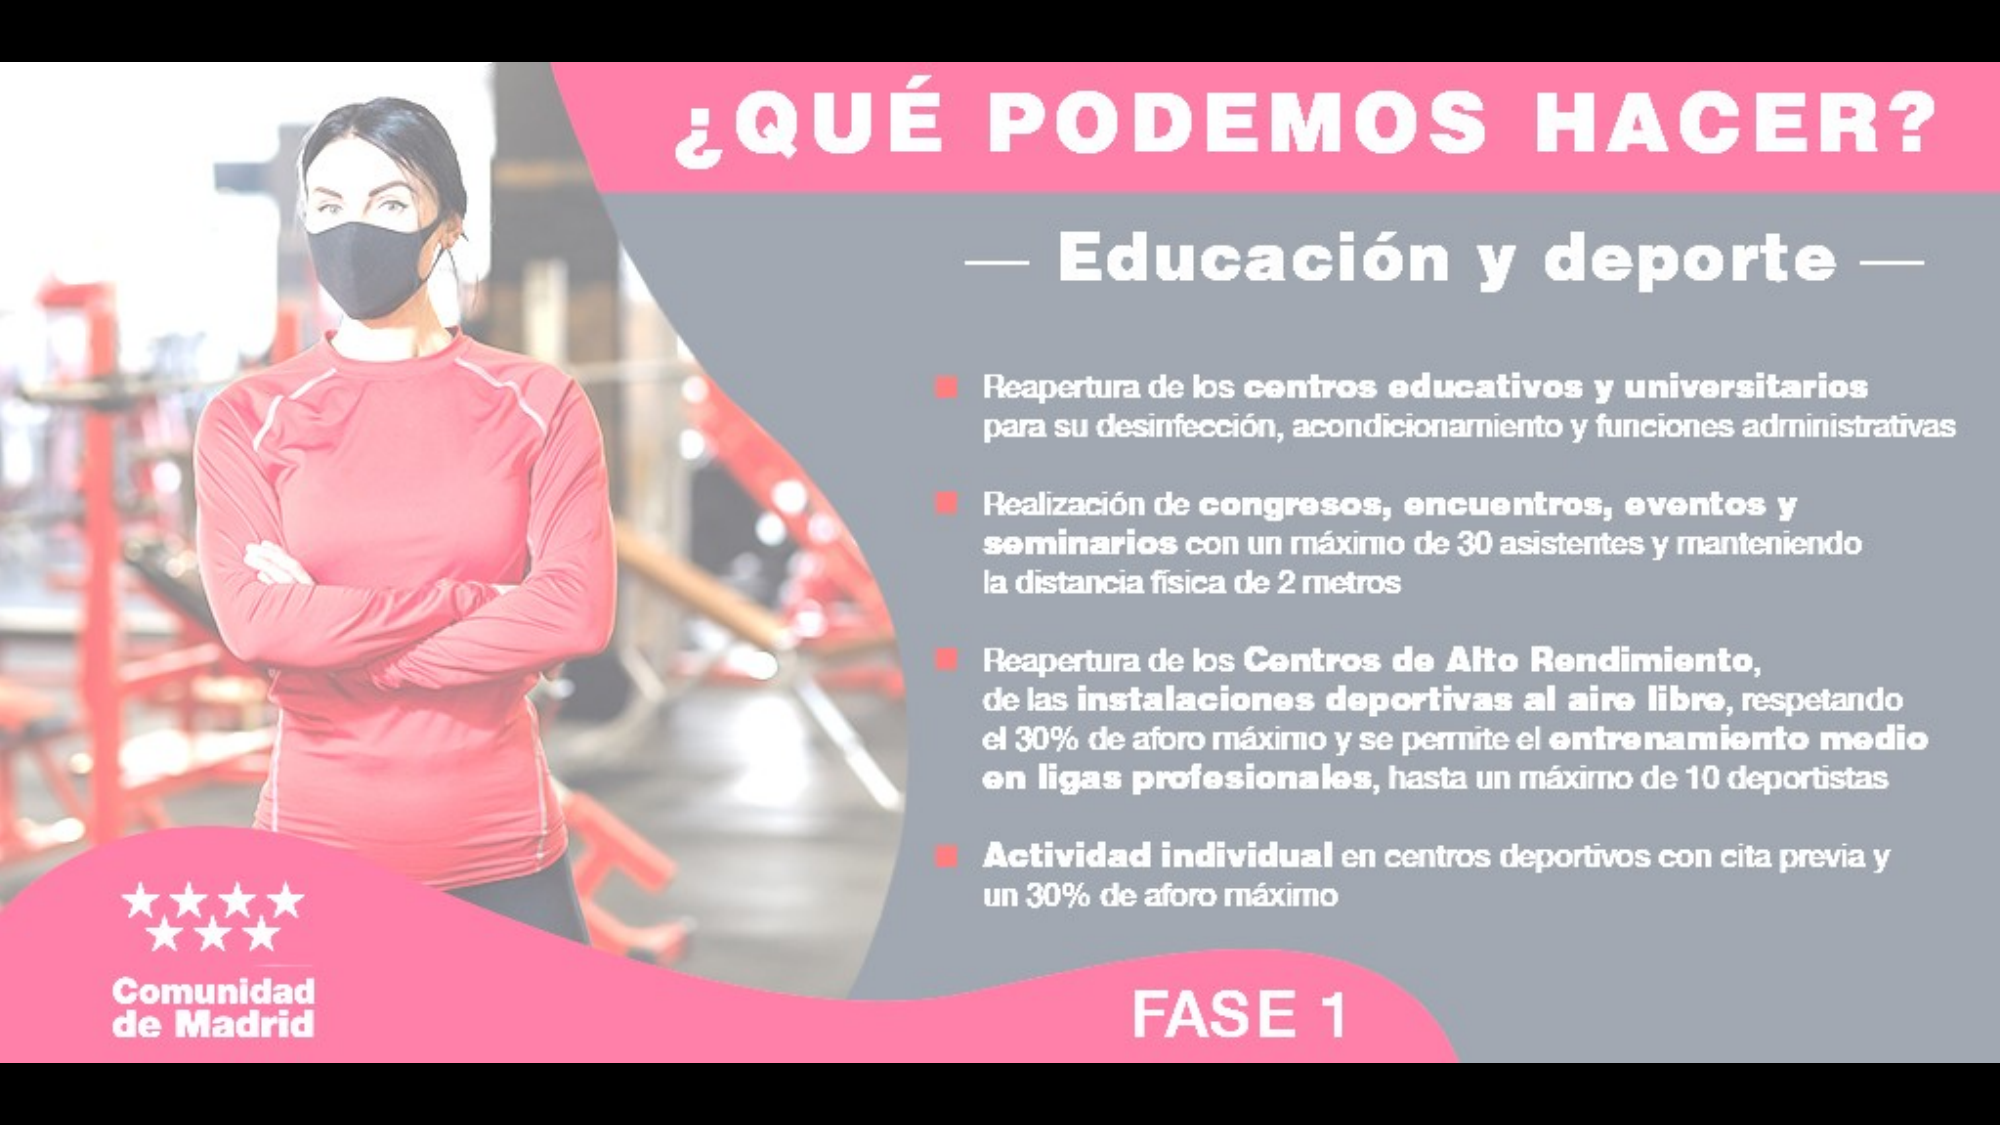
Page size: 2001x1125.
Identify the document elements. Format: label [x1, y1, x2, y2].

picture [0, 62, 2000, 1063]
